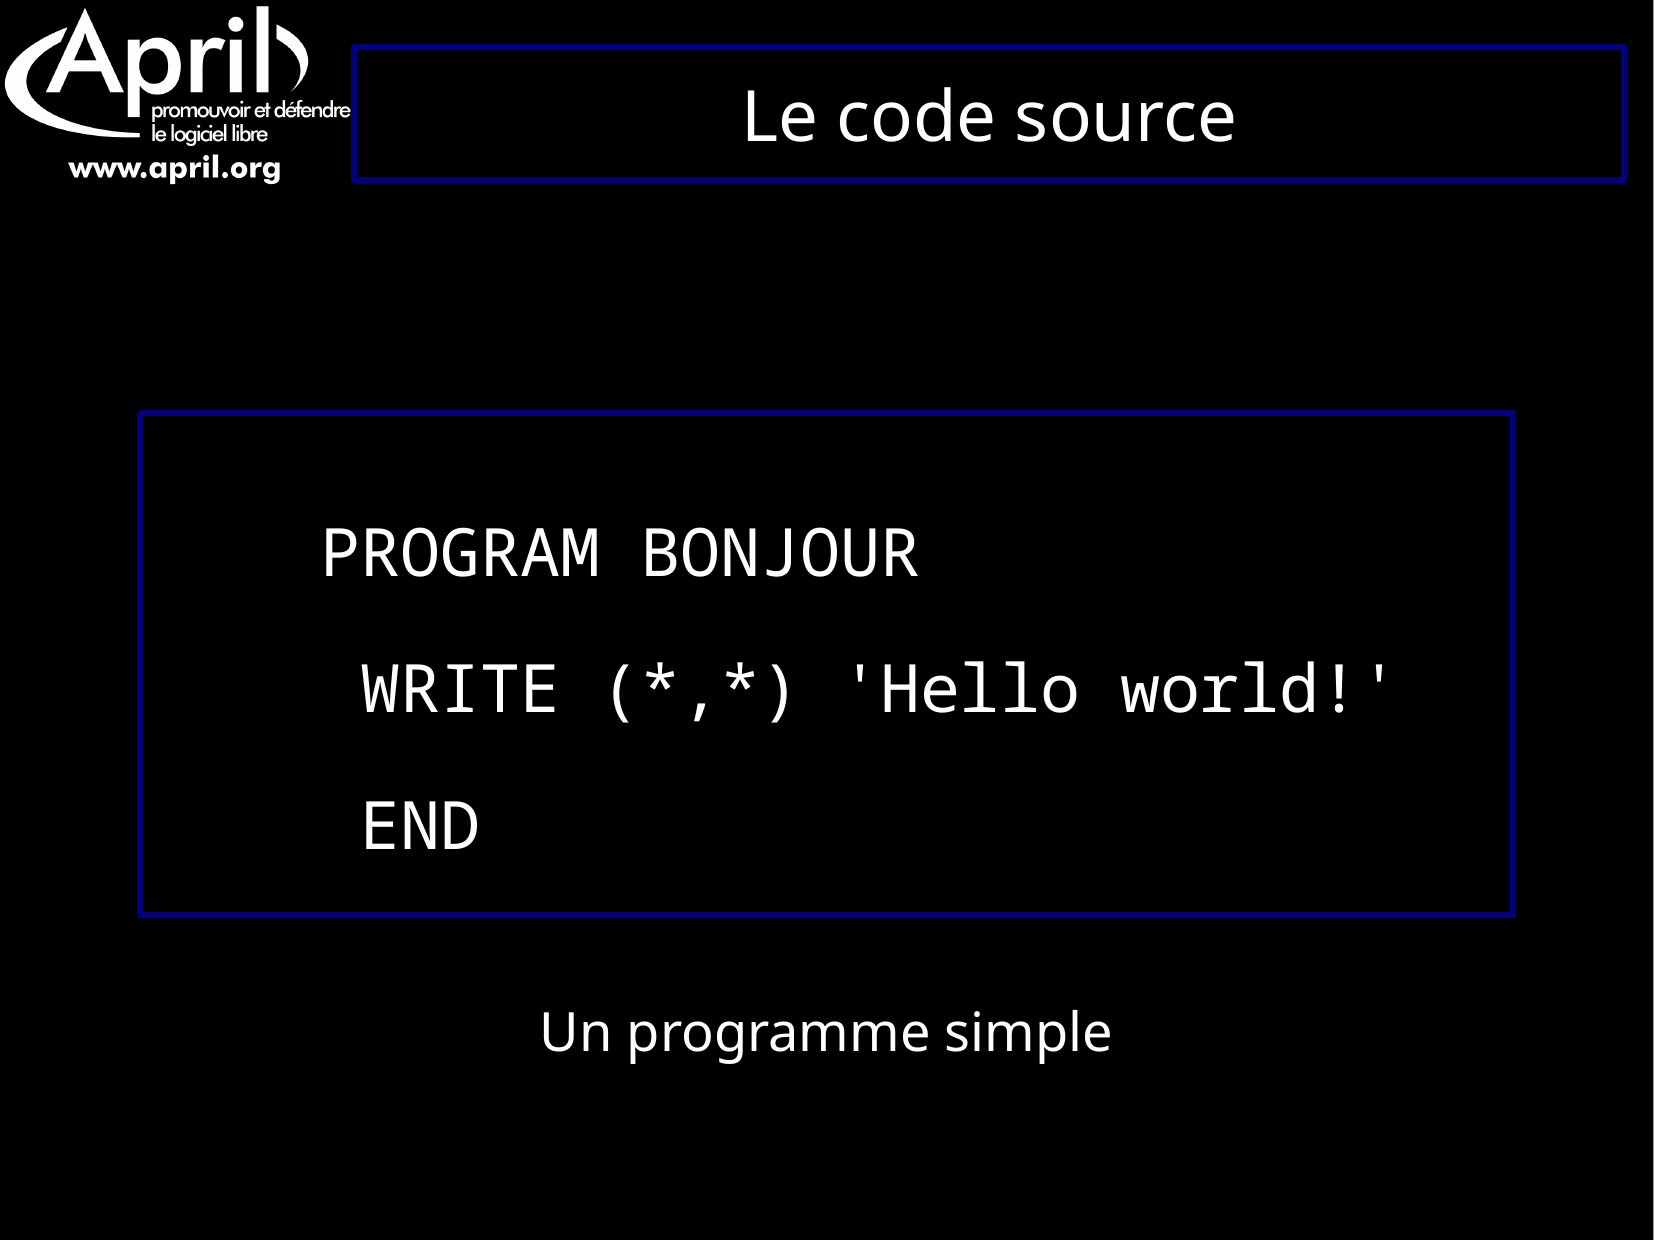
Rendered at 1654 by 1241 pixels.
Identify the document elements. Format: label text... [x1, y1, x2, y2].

title PROGRAM BONJOUR WRITE (*,*) 'Hello world!' END [140, 413, 1514, 916]
text_box Un programme simple [191, 986, 1462, 1064]
picture [0, 0, 355, 200]
title Le code source [354, 47, 1625, 181]
